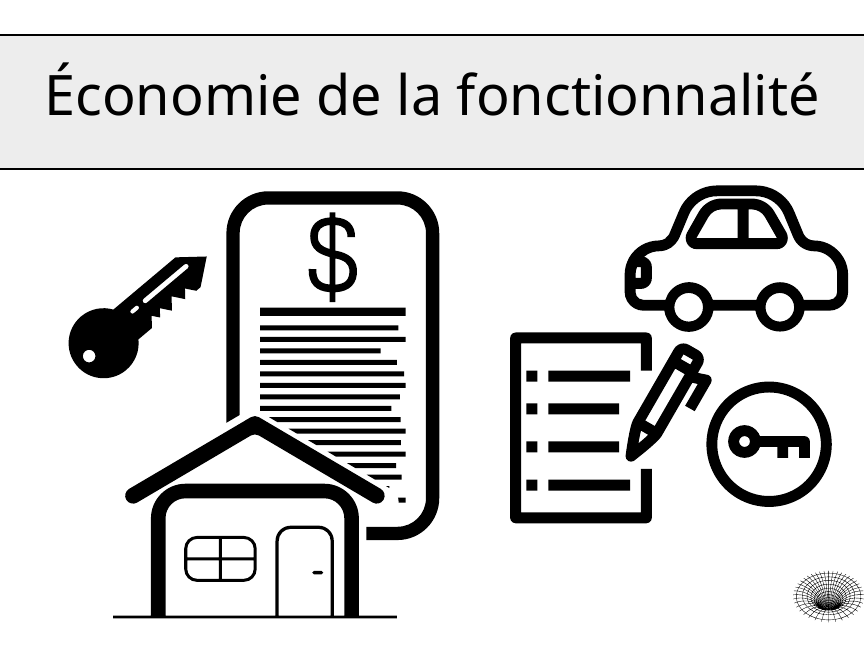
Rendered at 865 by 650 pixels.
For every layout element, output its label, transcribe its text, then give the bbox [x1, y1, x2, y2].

picture [501, 177, 857, 619]
text_box [0, 34, 864, 169]
title Économie de la fonctionnalité [29, 34, 857, 161]
picture [17, 168, 491, 650]
